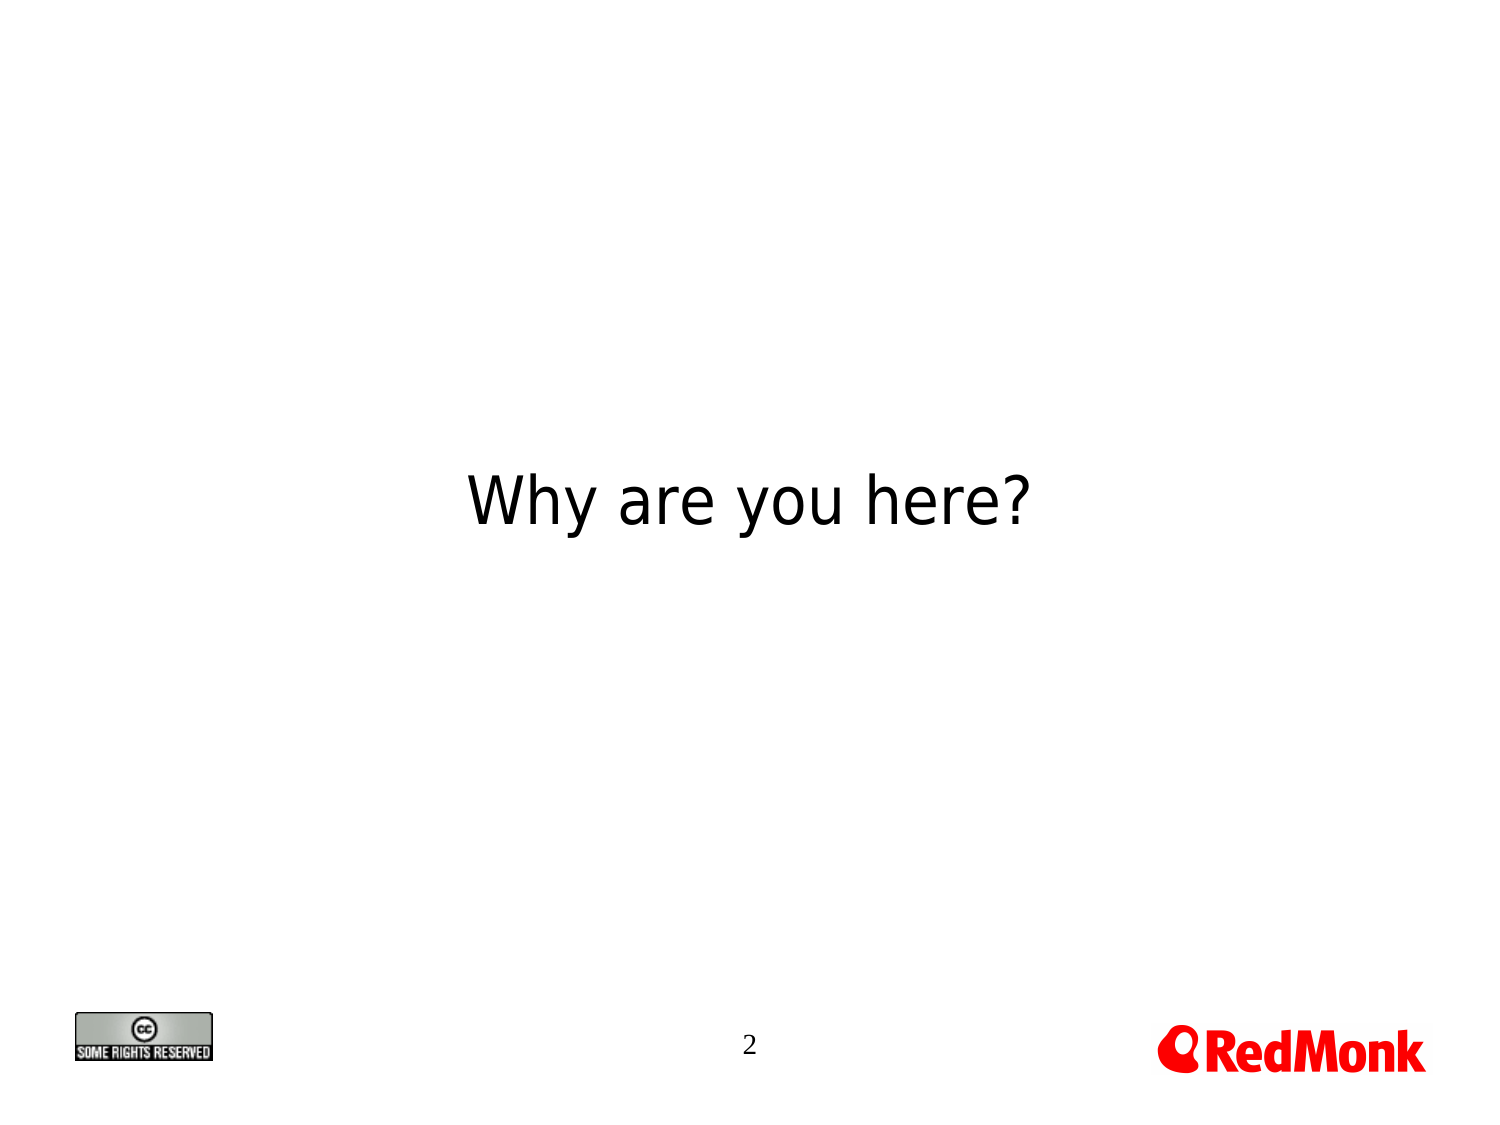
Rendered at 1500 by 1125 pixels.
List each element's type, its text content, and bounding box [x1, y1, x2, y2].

picture [75, 1012, 213, 1061]
picture [1151, 1023, 1433, 1075]
text_box Why are you here? [112, 458, 1388, 901]
